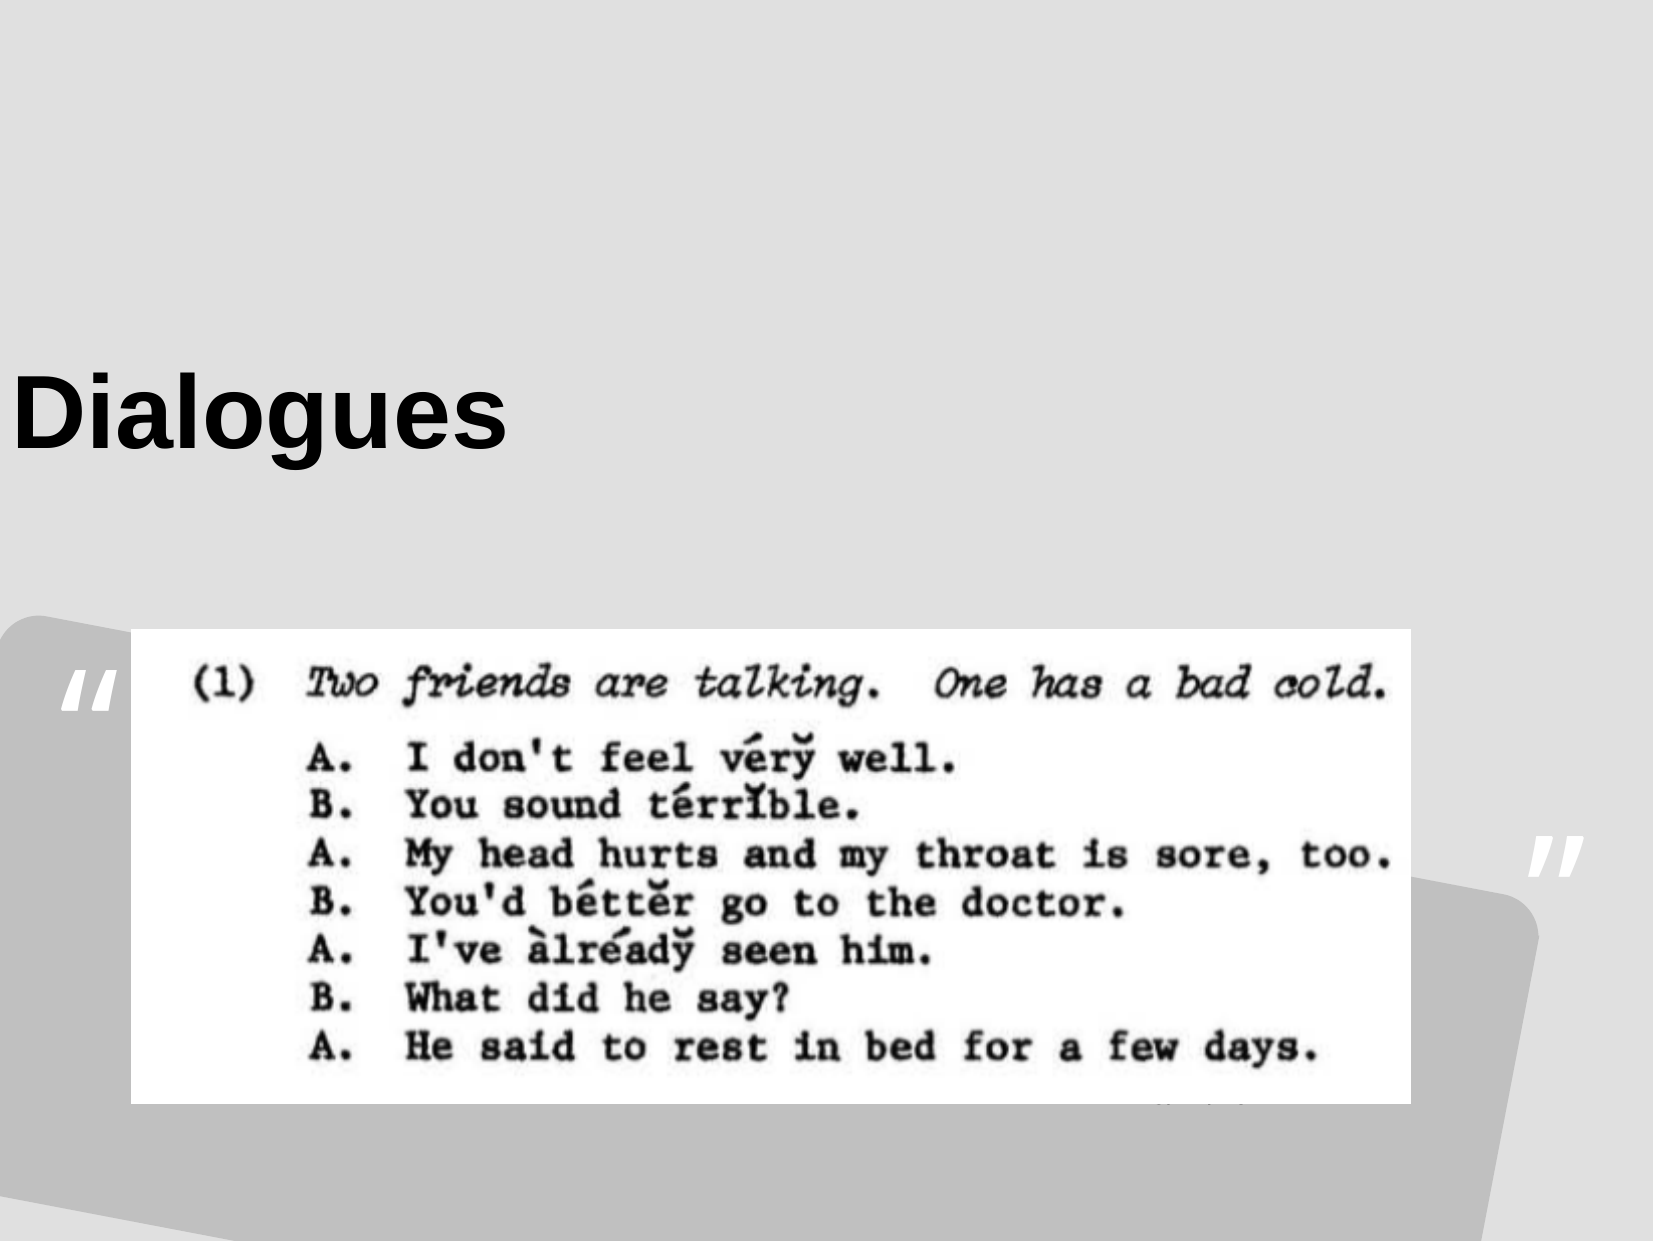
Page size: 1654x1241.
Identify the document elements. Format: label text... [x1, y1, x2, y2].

picture [131, 630, 1411, 1104]
title Dialogues [11, 302, 1500, 511]
text_box [1151, 1004, 1624, 1161]
